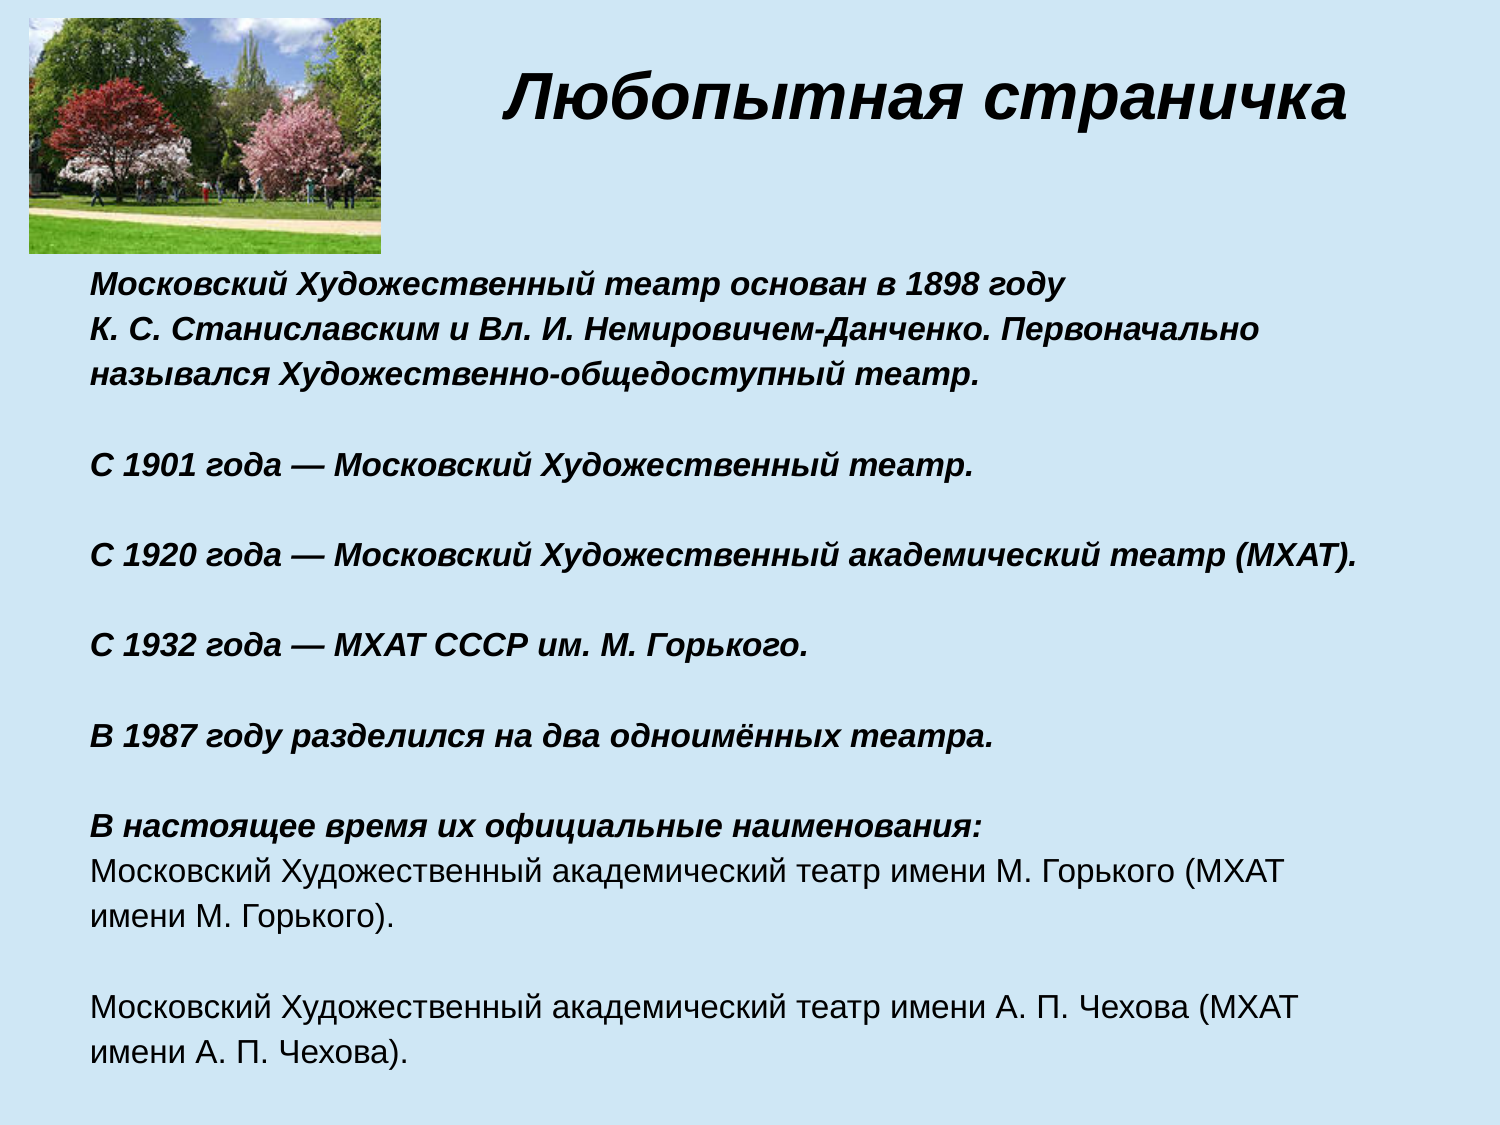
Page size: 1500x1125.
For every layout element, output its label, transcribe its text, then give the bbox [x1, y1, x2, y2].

picture [29, 18, 381, 254]
list Московский Художественный театр основан в 1898 году К. С. Станиславским и Вл. И. Немировичем-Данченко. Первоначально назывался Художественно-общедоступный театр. С 1901 года — Московский Художественный театр. С 1920 года — Московский Художественный академический театр (МХАТ). С 1932 года — МХАТ СССР им. М. Горького. В 1987 году разделился на два одноимённых театра. В настоящее время их официальные наименования: Московский Художественный академический театр имени М. Горького (МХАТ имени М. Горького). Московский Художественный академический театр имени А. П. Чехова (МХАТ имени А. П. Чехова). [75, 262, 1412, 1005]
title Любопытная страничка [430, 45, 1425, 233]
